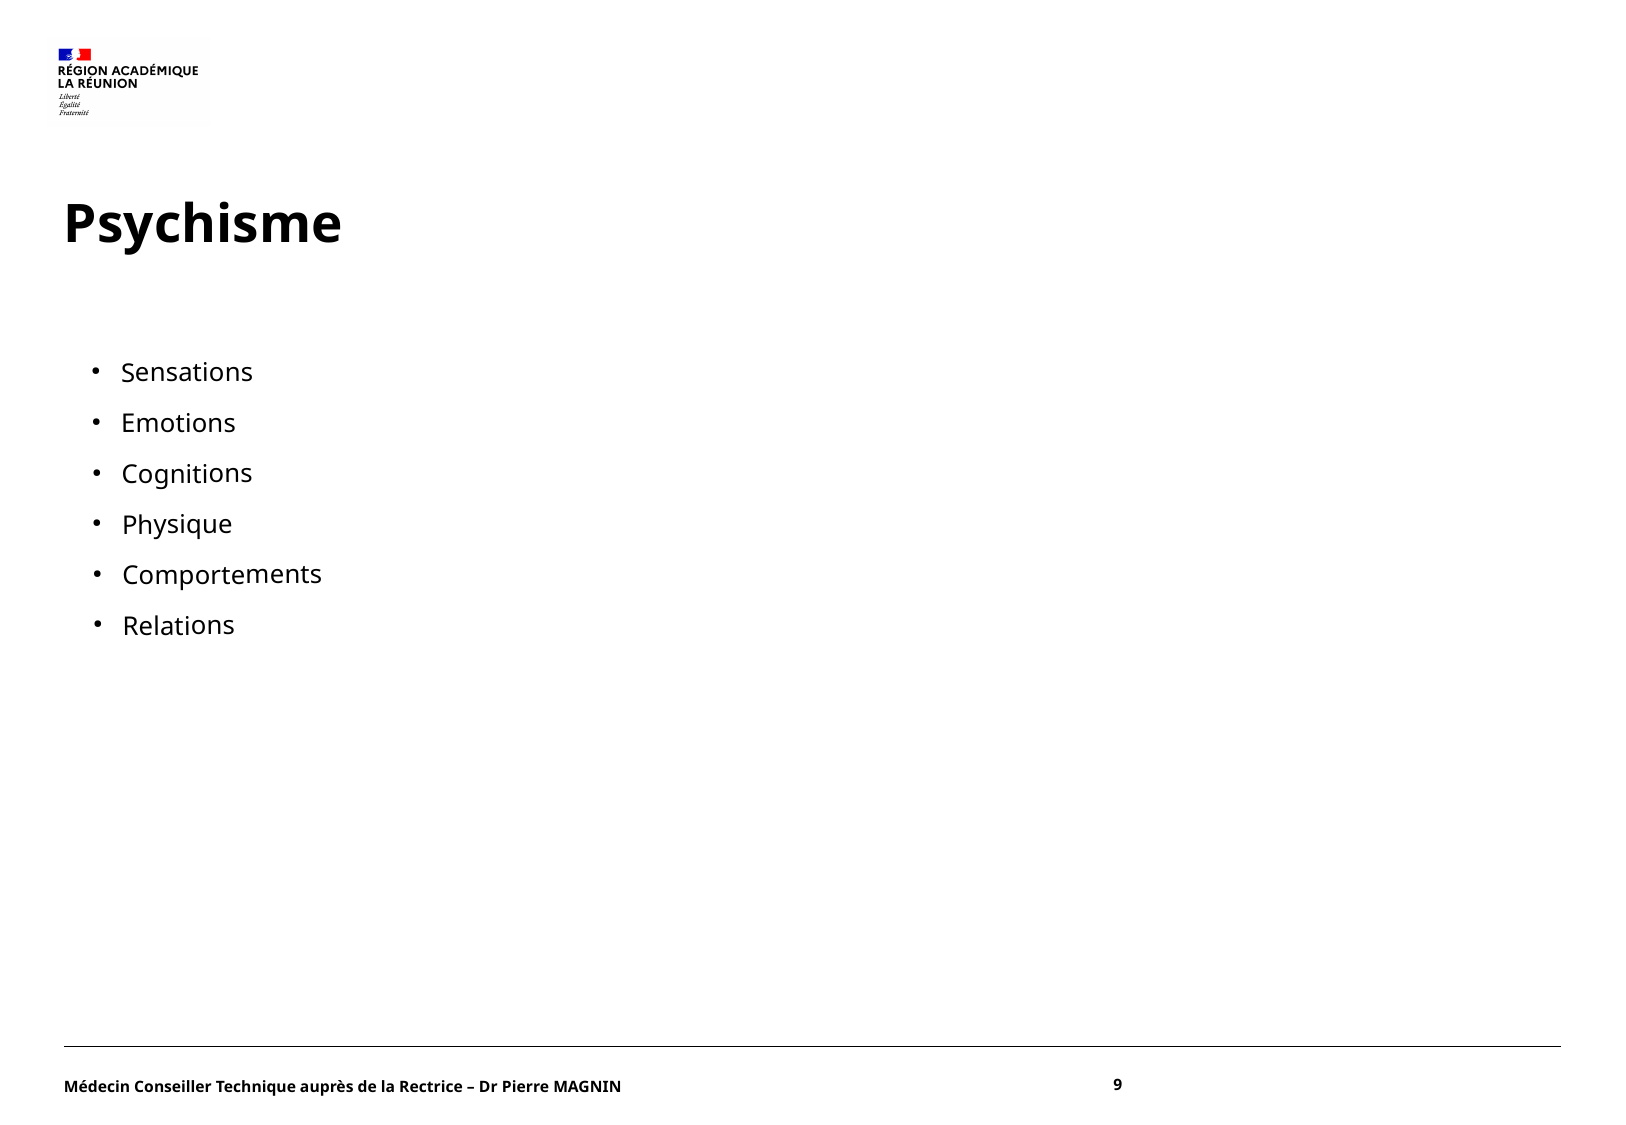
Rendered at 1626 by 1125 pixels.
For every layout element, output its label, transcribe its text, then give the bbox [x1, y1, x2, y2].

title Psychisme [63, 196, 1562, 272]
list Sensations Emotions Cognitions Physique Comportements Relations [61, 295, 1557, 643]
text_box Médecin Conseiller Technique auprès de la Rectrice – Dr Pierre MAGNIN [64, 1046, 1114, 1125]
picture [47, 37, 211, 127]
text_box 33 [1114, 1046, 1354, 1125]
